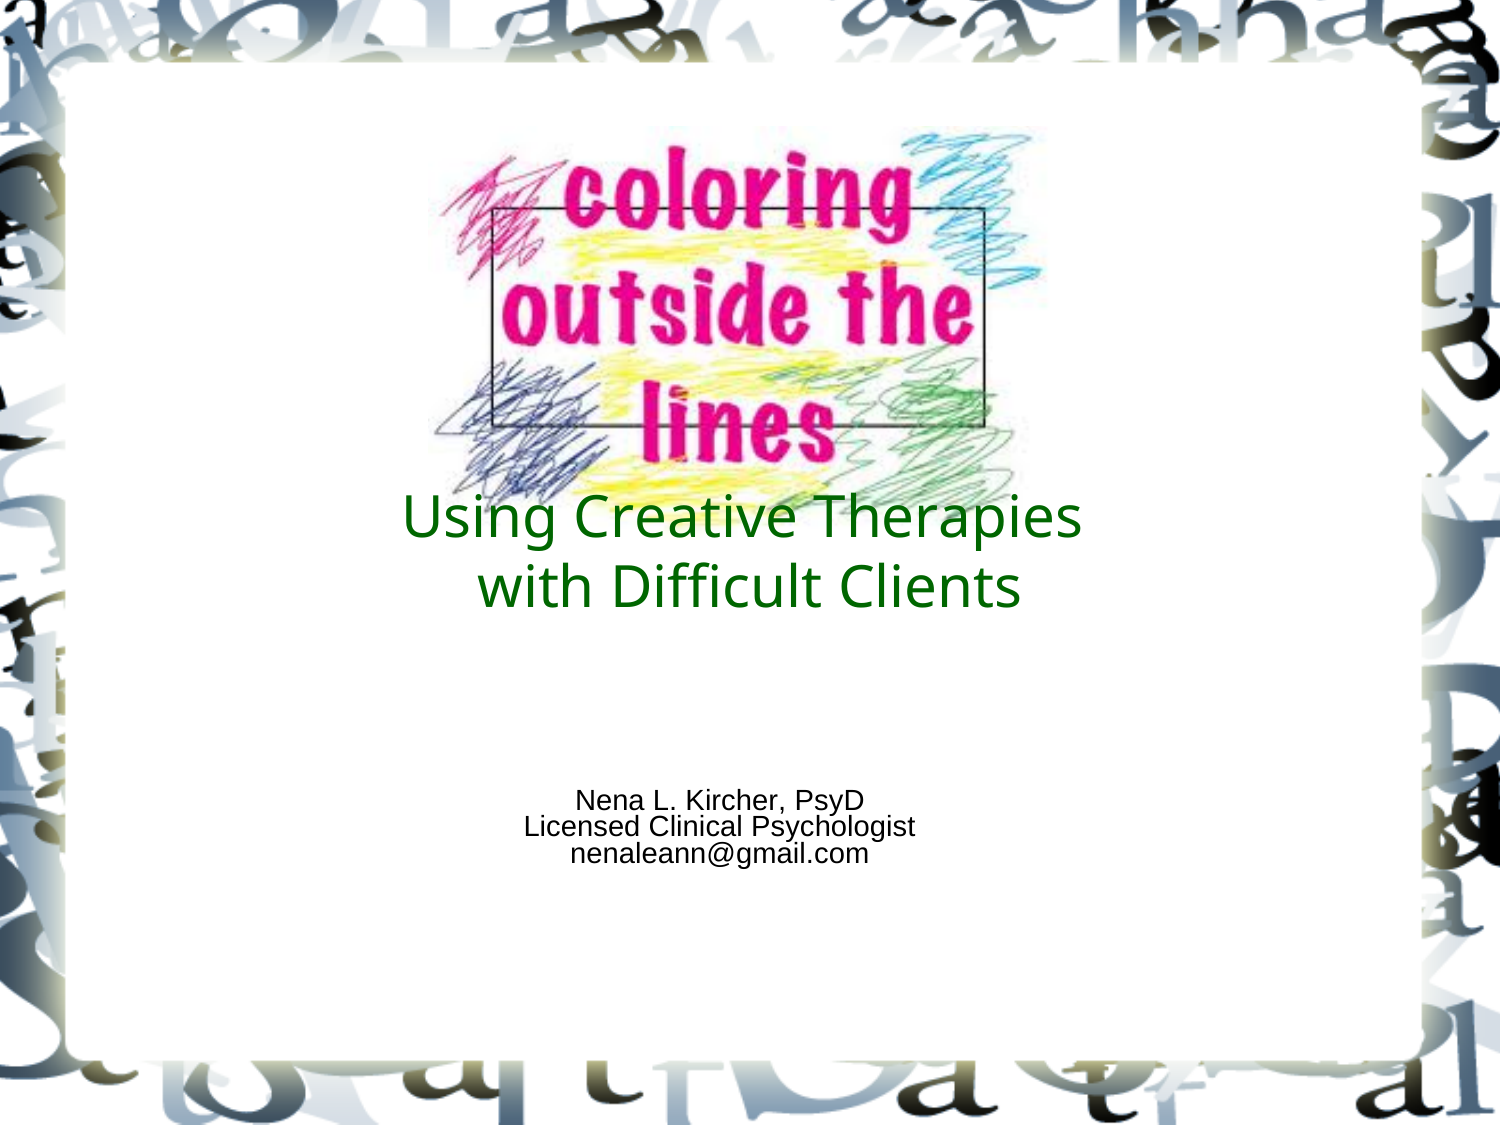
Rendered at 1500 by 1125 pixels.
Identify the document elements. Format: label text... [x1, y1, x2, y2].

picture [0, 0, 1500, 1125]
list Nena L. Kircher, PsyD Licensed Clinical Psychologist nenaleann@gmail.com [405, 750, 1036, 1059]
title Using Creative Therapies with Difficult Clients [75, 71, 1425, 260]
